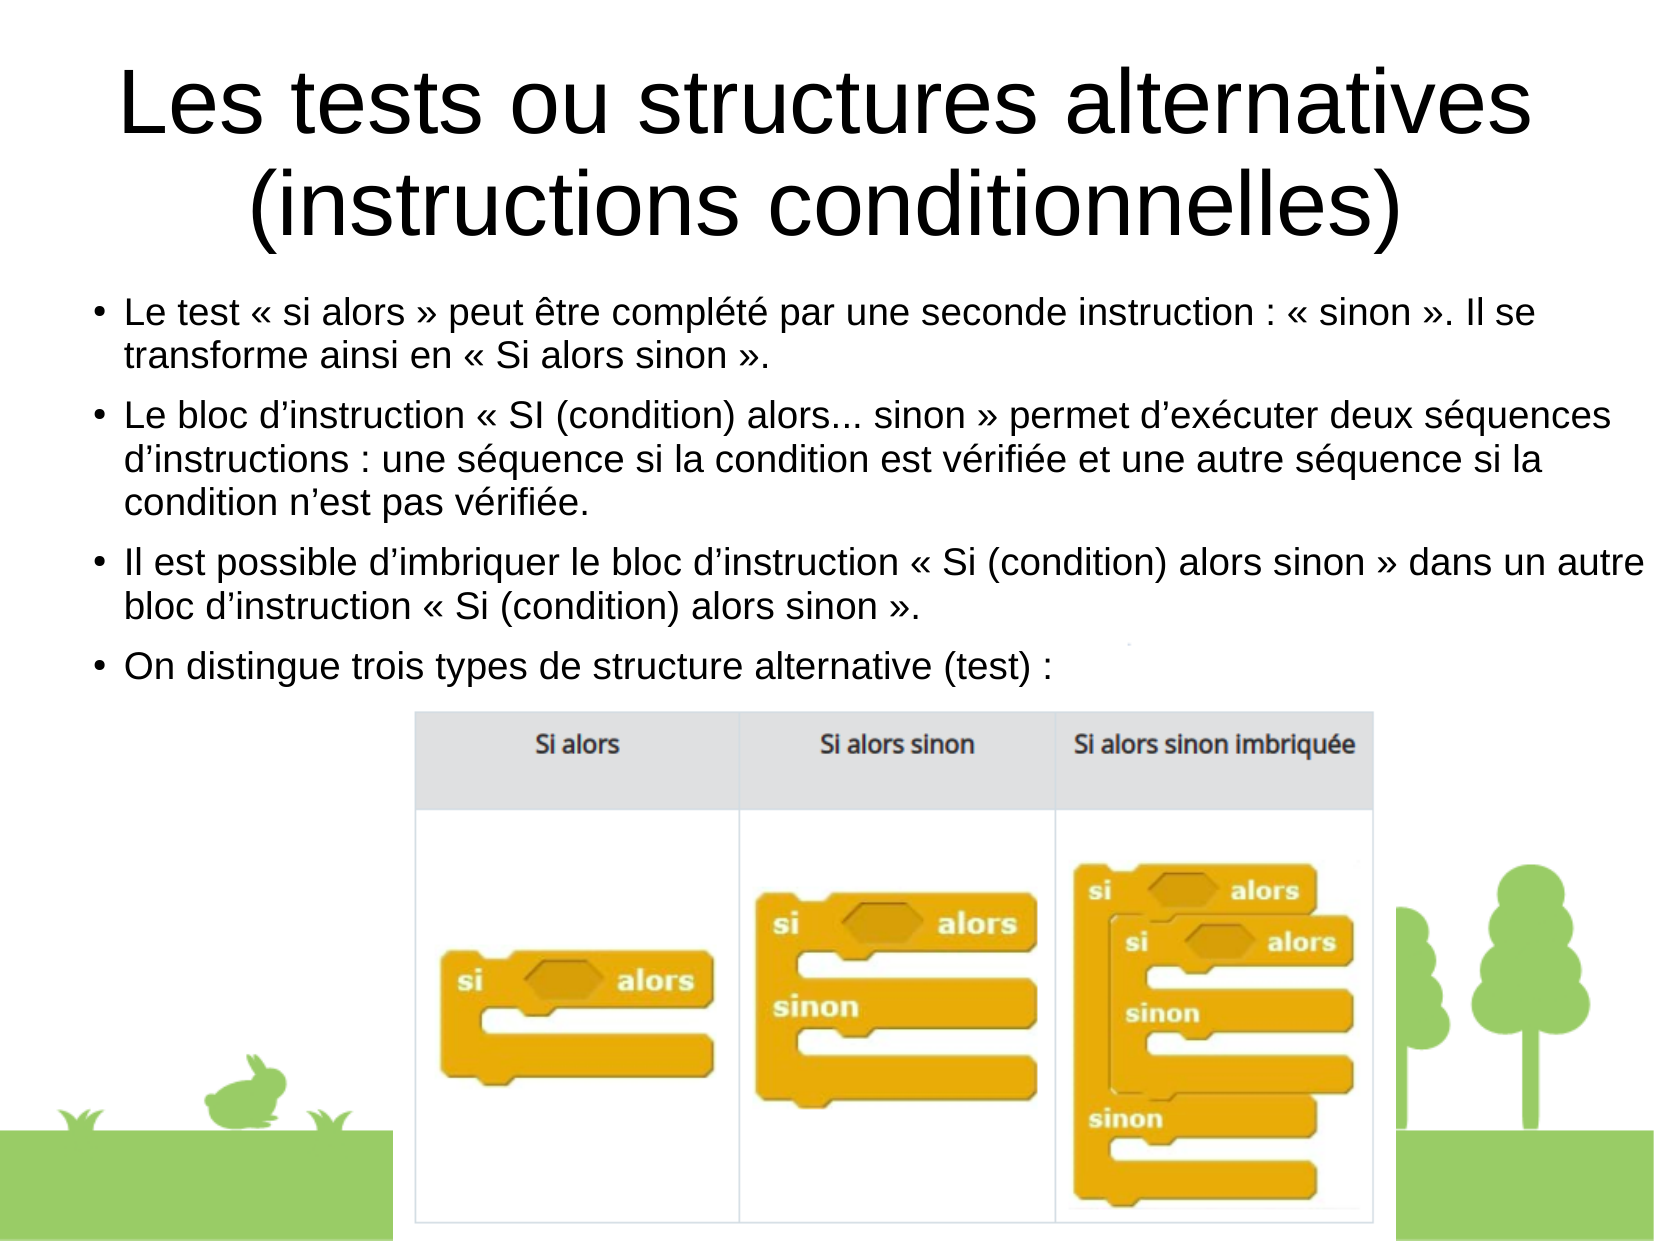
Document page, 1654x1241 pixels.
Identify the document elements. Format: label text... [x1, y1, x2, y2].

list Le test « si alors » peut être complété par une seconde instruction : « sinon ». Il se transforme ainsi en « Si alors sinon ». Le bloc d’instruction « SI (condition) alors... sinon » permet d’exécuter deux séquences d’instructions : une séquence si la condition est vérifiée et une autre séquence si la condition n’est pas vérifiée. Il est possible d’imbriquer le bloc d’instruction « Si (condition) alors sinon » dans un autre bloc d’instruction « Si (condition) alors sinon ». On distingue trois types de structure alternative (test) : [82, 290, 1651, 691]
picture [0, 0, 1654, 1241]
title Les tests ou structures alternatives (instructions conditionnelles) [82, 49, 1571, 257]
